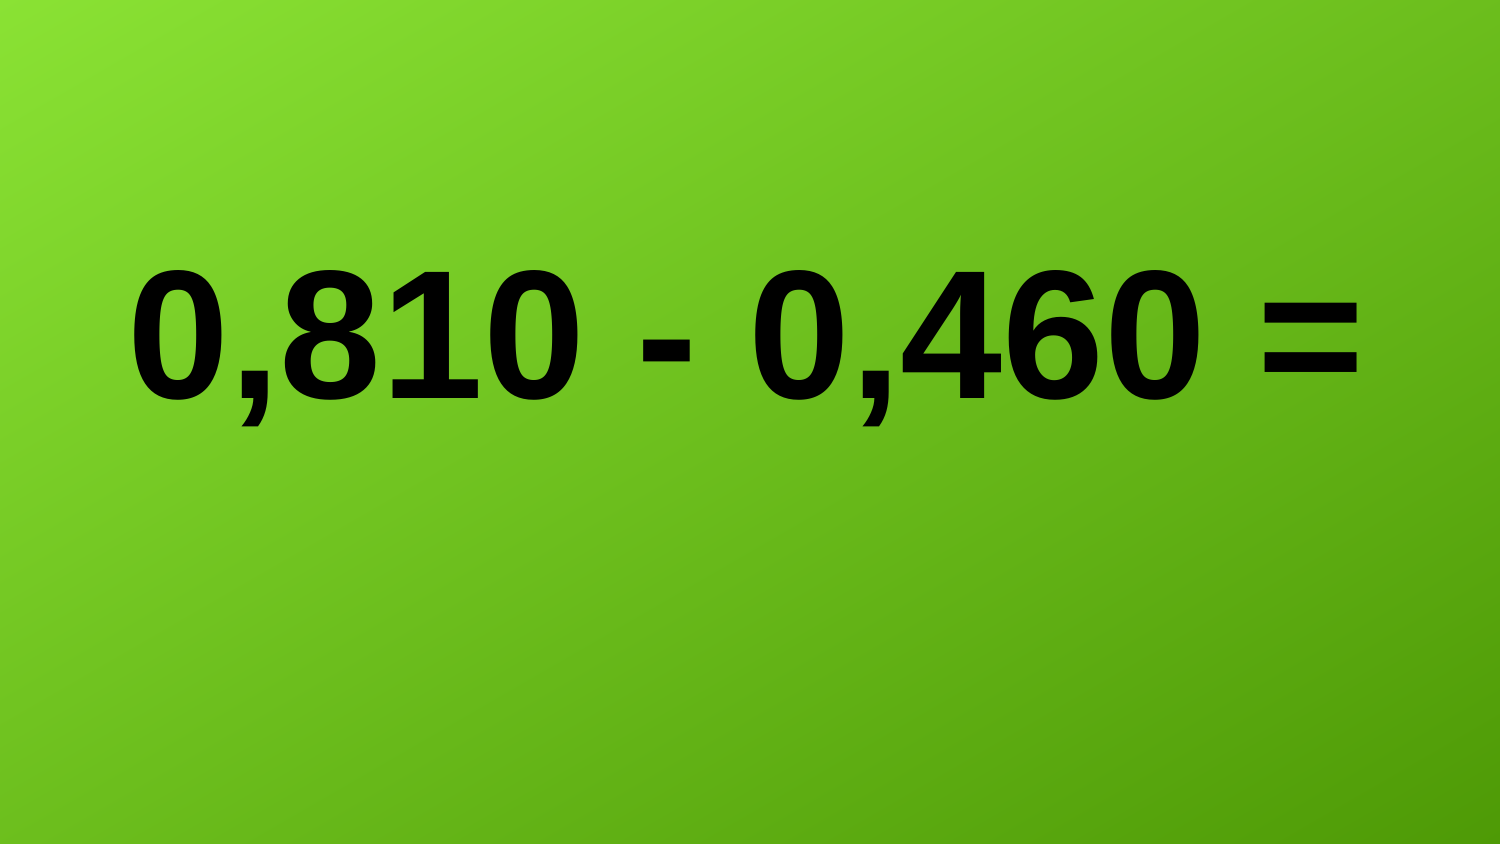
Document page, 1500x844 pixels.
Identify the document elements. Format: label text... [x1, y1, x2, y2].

text_box 0,810 - 0,460 = [112, 259, 1388, 450]
